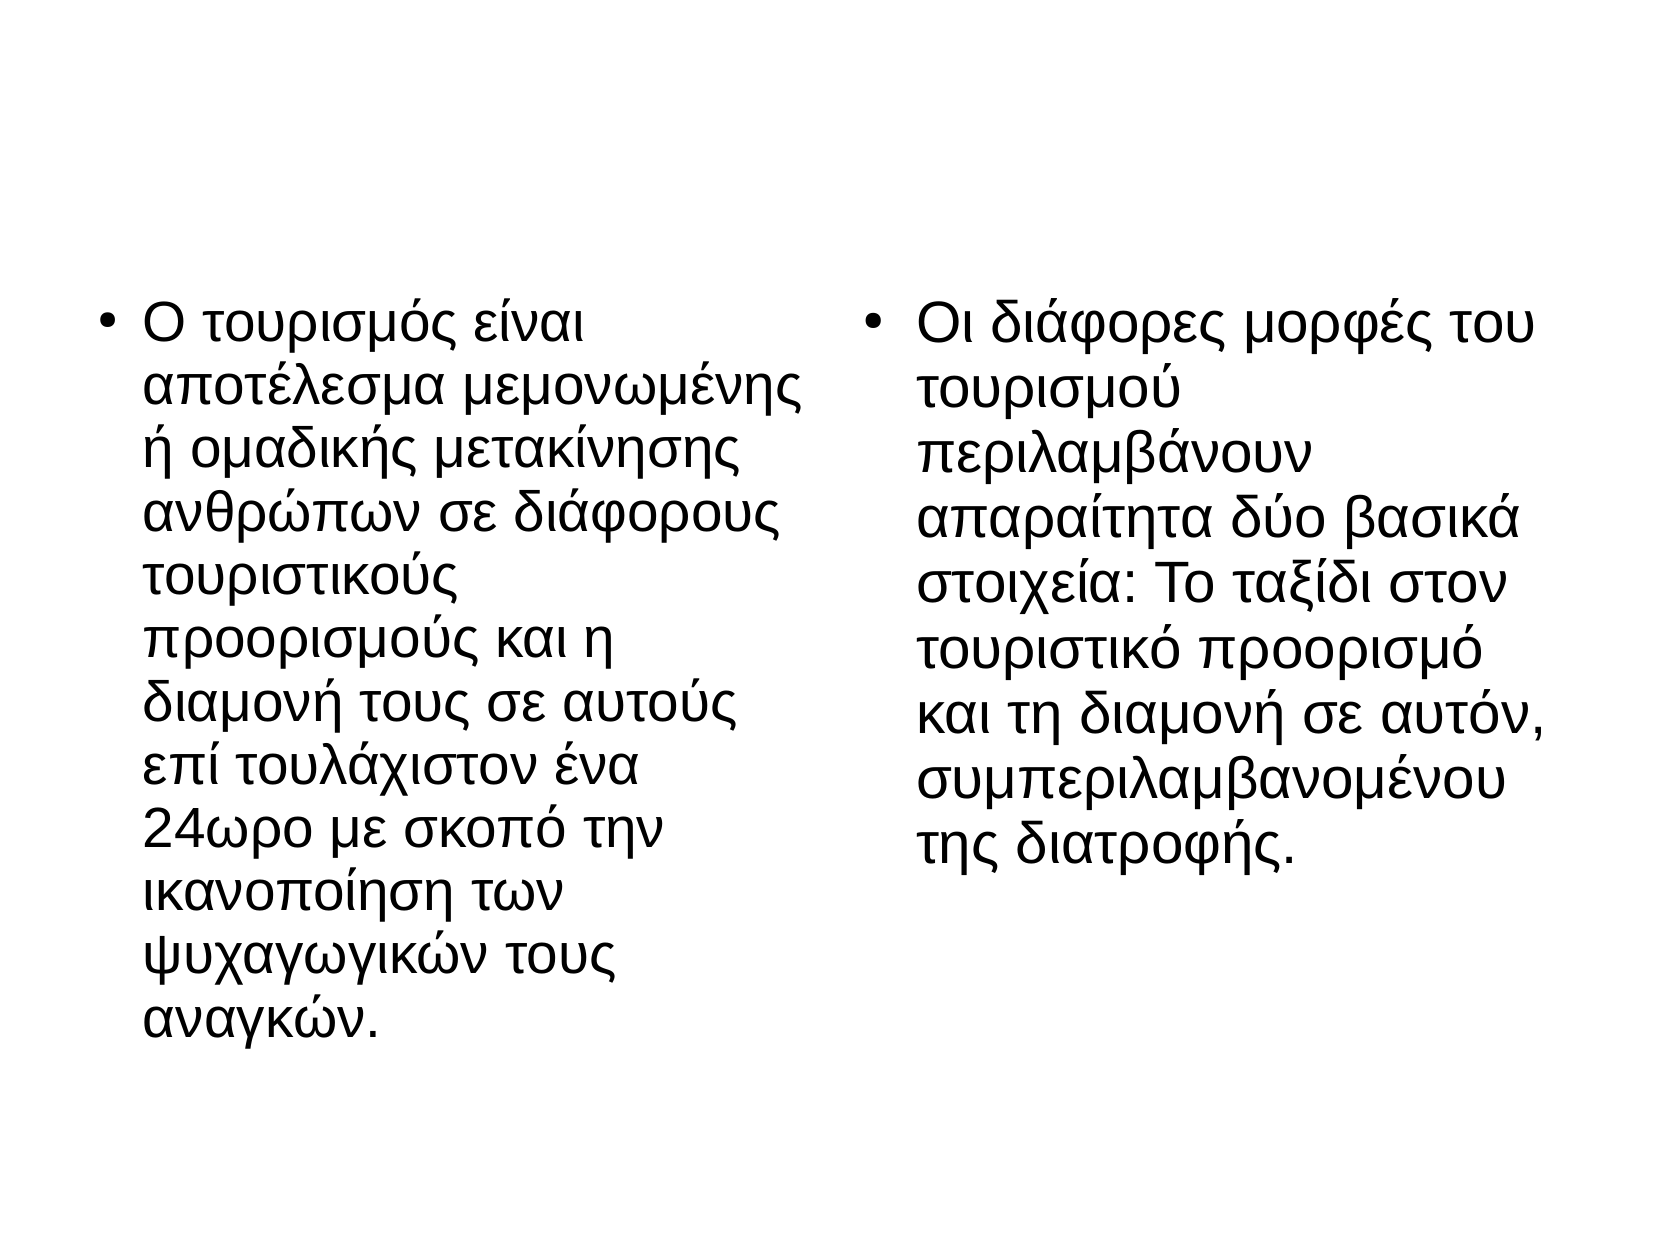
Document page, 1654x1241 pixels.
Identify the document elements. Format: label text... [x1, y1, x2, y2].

list Οι διάφορες μορφές του τουρισμού περιλαμβάνουν απαραίτητα δύο βασικά στοιχεία: Το ταξίδι στον τουριστικό προορισμό και τη διαμονή σε αυτόν, συμπεριλαμβανομένου της διατροφής. [845, 290, 1572, 1109]
list Ο τουρισμός είναι αποτέλεσμα μεμονωμένης ή ομαδικής μετακίνησης ανθρώπων σε διάφορους τουριστικούς προορισμούς και η διαμονή τους σε αυτούς επί τουλάχιστον ένα 24ωρο με σκοπό την ικανοποίηση των ψυχαγωγικών τους αναγκών. [82, 290, 809, 1109]
